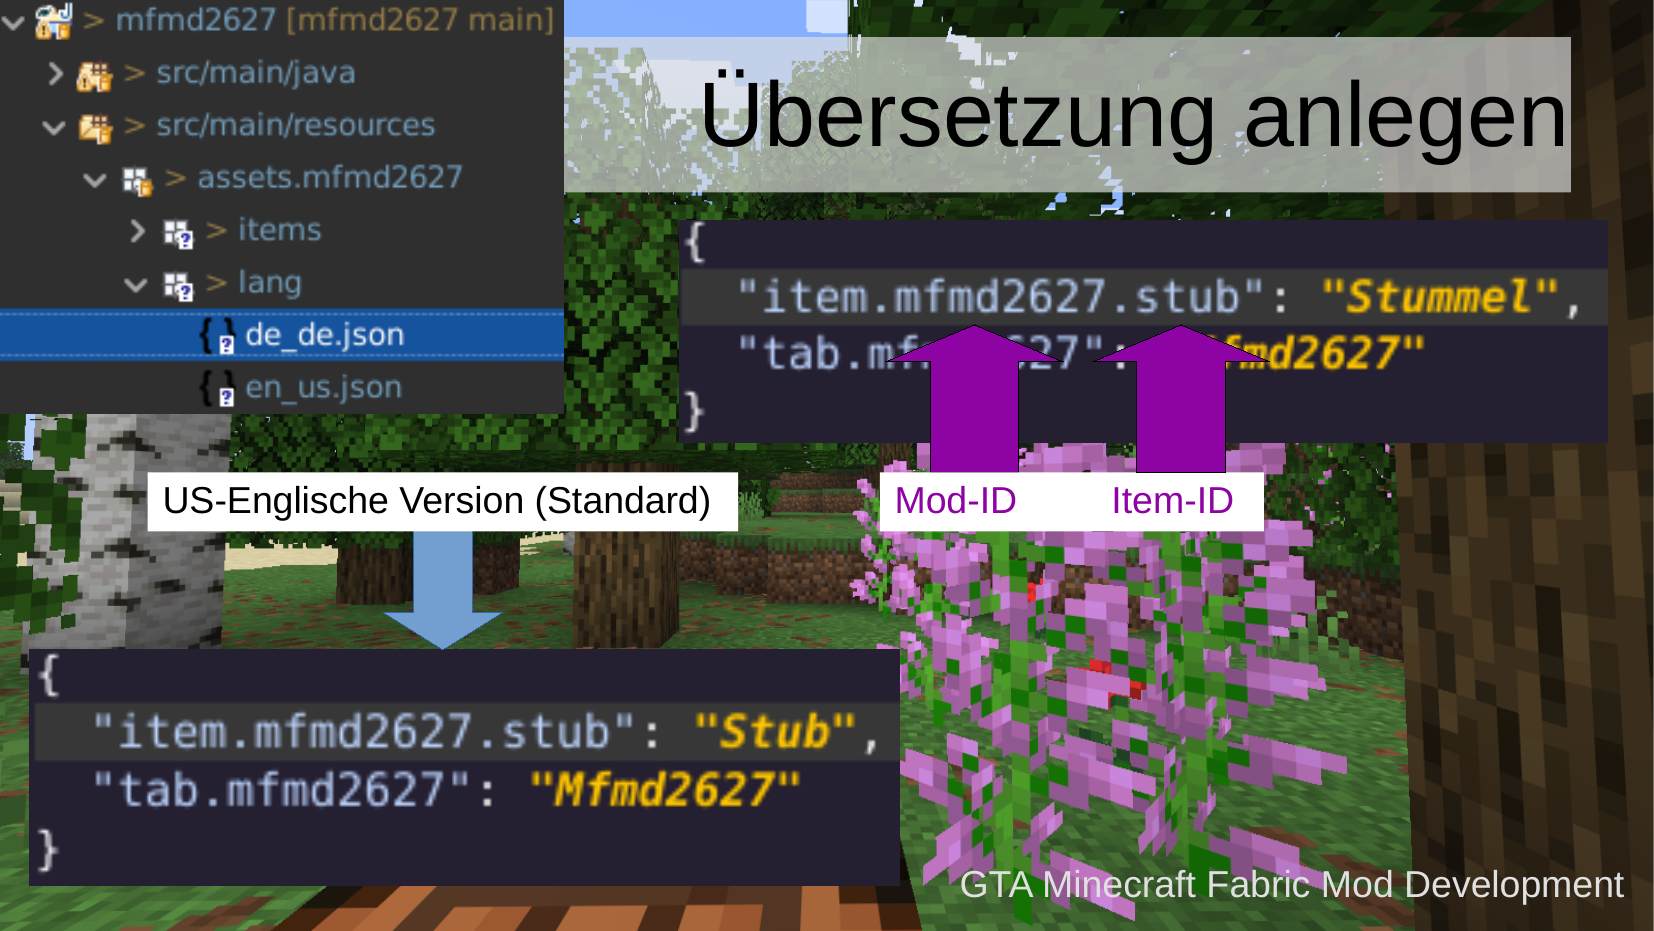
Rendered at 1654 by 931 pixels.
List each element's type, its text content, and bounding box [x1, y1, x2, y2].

title Übersetzung anlegen [564, 37, 1571, 193]
text_box [383, 532, 503, 650]
text_box Mod-ID Item-ID [879, 472, 1264, 532]
text_box US-Englische Version (Standard) [147, 472, 739, 532]
text_box [1092, 324, 1270, 473]
text_box [885, 324, 1064, 472]
picture [0, 0, 1654, 931]
